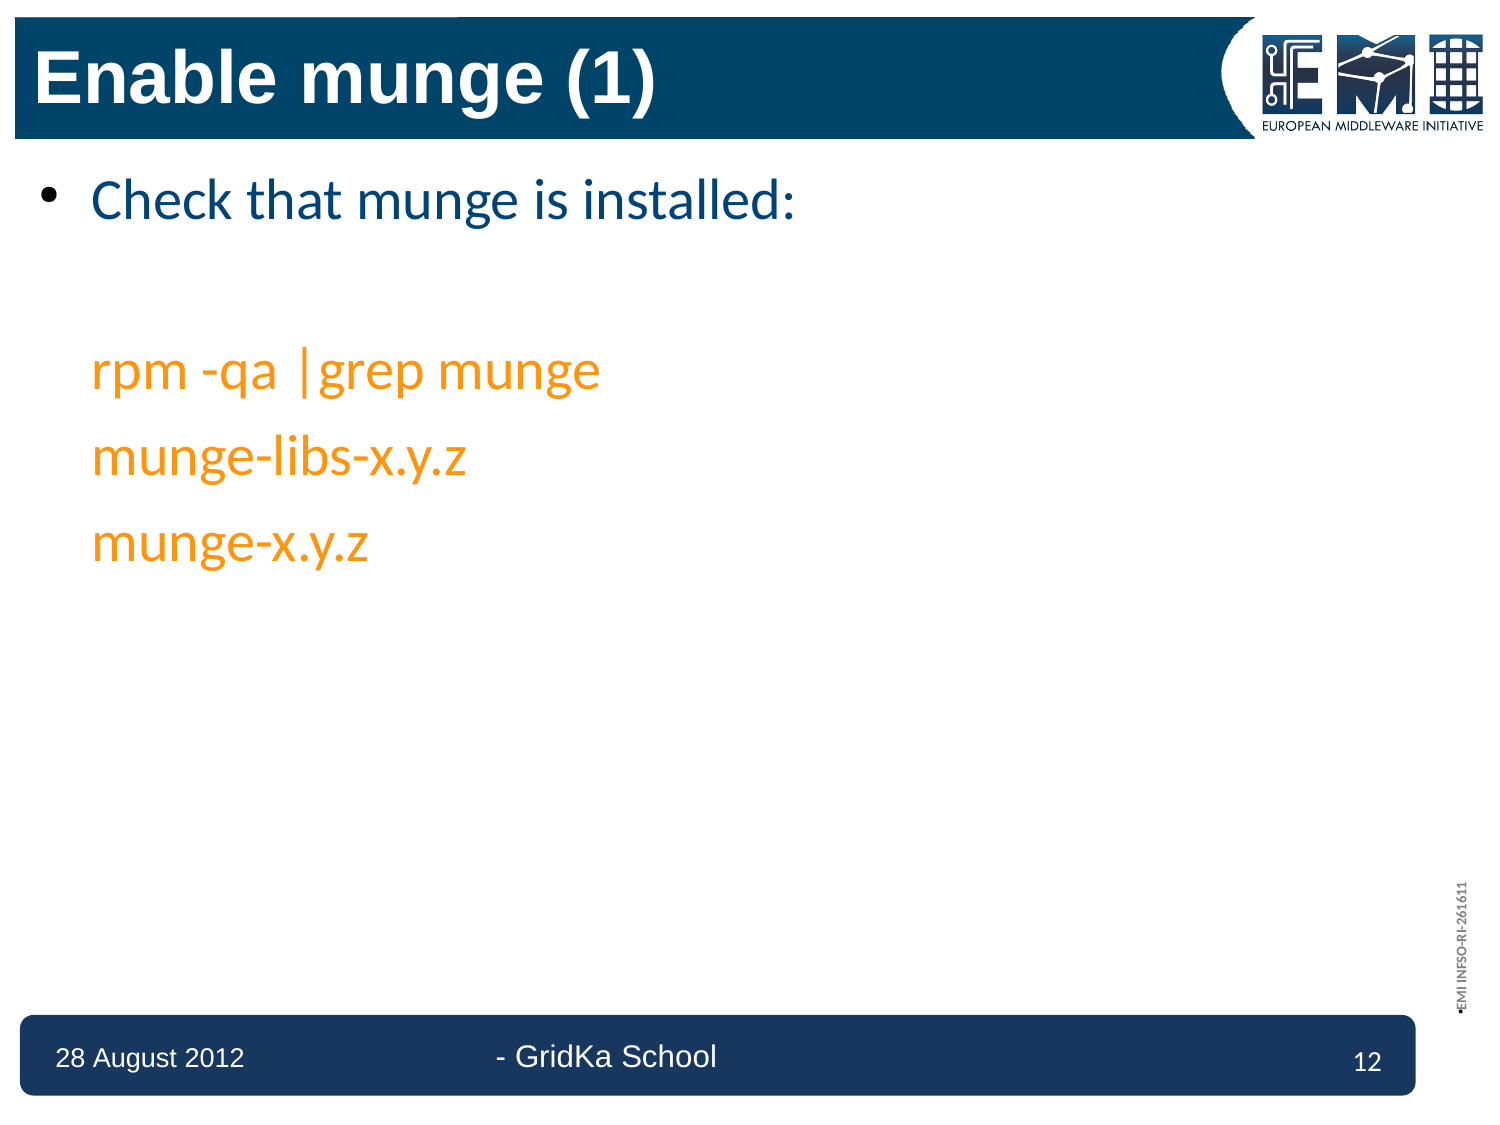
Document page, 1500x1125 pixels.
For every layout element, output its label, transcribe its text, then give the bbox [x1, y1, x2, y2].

picture [28, 17, 1255, 139]
picture [1262, 34, 1483, 131]
text_box Enable munge (1) [18, 21, 673, 127]
picture [14, 17, 25, 139]
list Check that munge is installed: rpm -qa |grep munge munge-libs-x.y.z munge-x.y.z [6, 153, 1410, 985]
